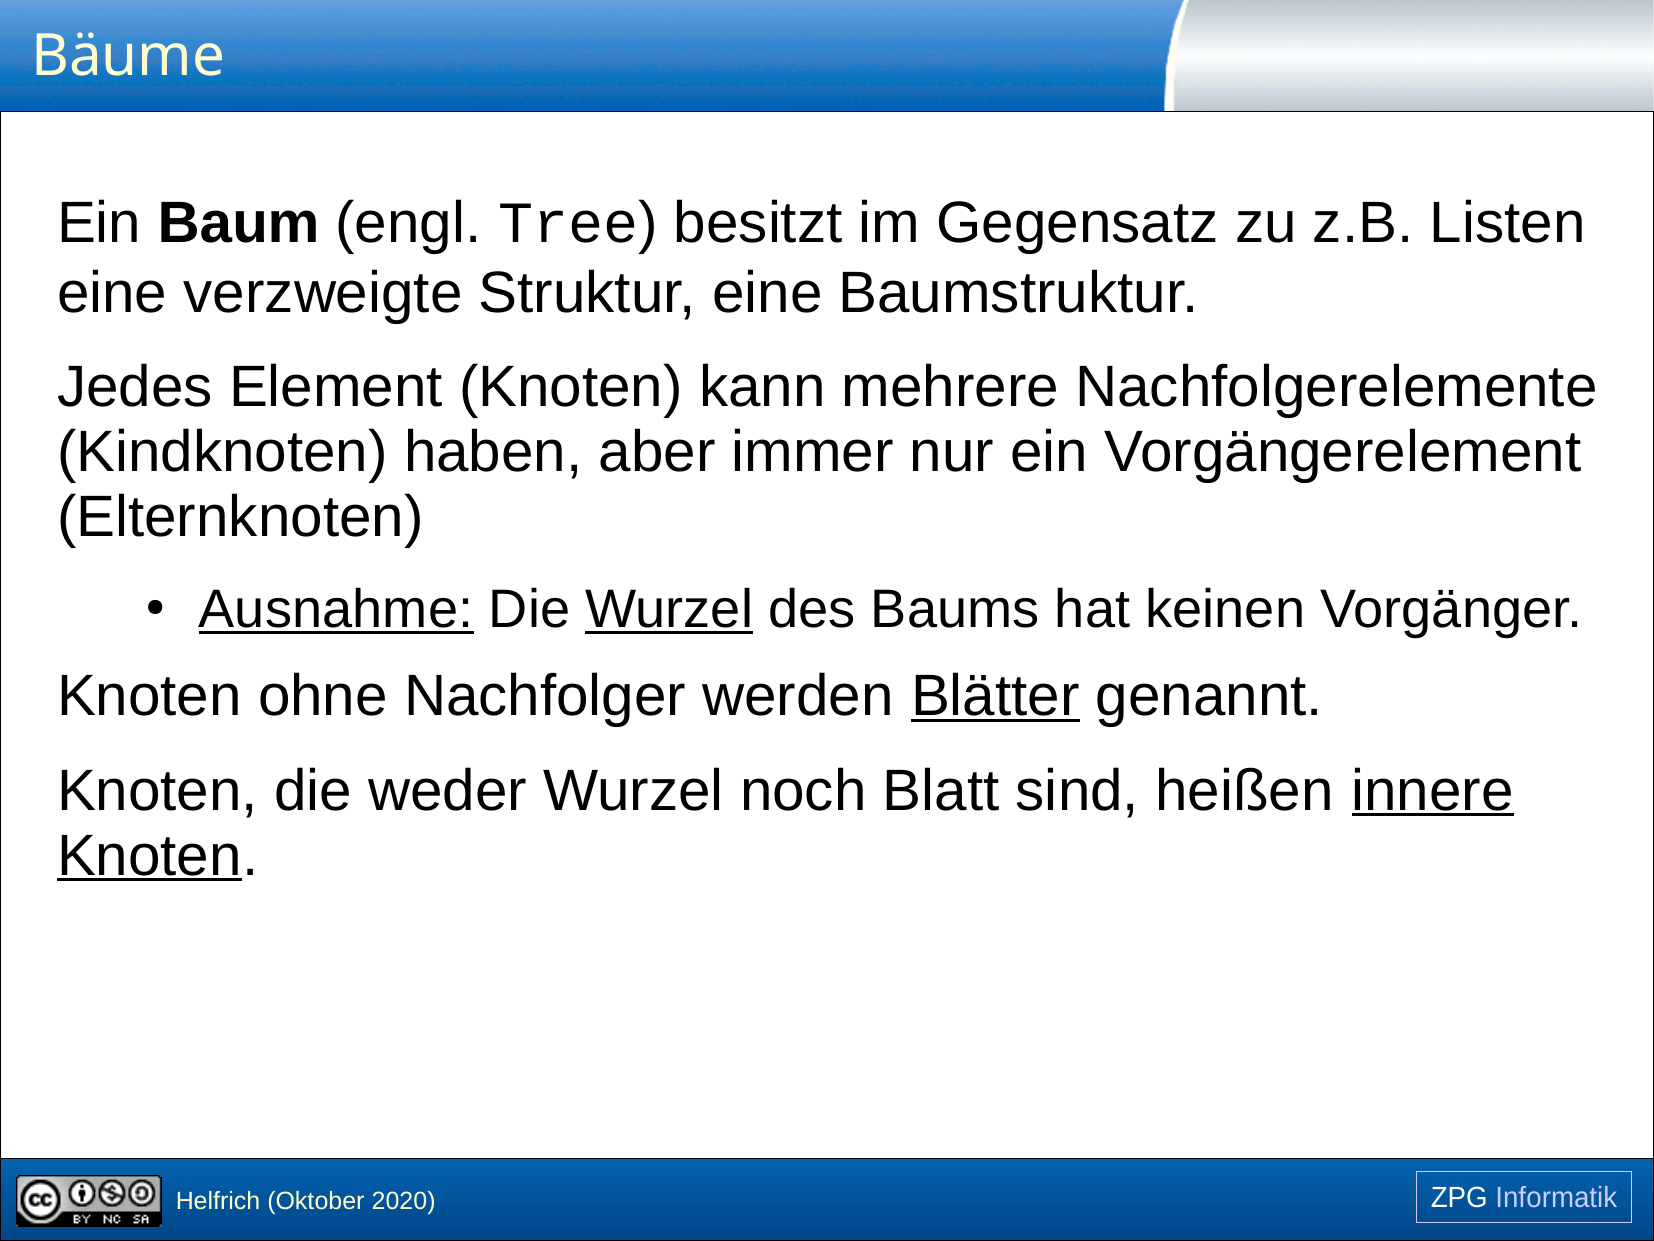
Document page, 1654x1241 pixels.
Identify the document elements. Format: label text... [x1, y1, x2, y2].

list Ein Baum (engl. Tree) besitzt im Gegensatz zu z.B. Listen eine verzweigte Struktur, eine Baumstruktur. Jedes Element (Knoten) kann mehrere Nachfolgerelemente (Kindknoten) haben, aber immer nur ein Vorgängerelement (Elternknoten) Ausnahme: Die Wurzel des Baums hat keinen Vorgänger. Knoten ohne Nachfolger werden Blätter genannt. Knoten, die weder Wurzel noch Blatt sind, heißen innere Knoten. [57, 189, 1605, 1115]
title Bäume [31, 14, 1151, 92]
picture [16, 1175, 162, 1227]
picture [0, 0, 1654, 111]
